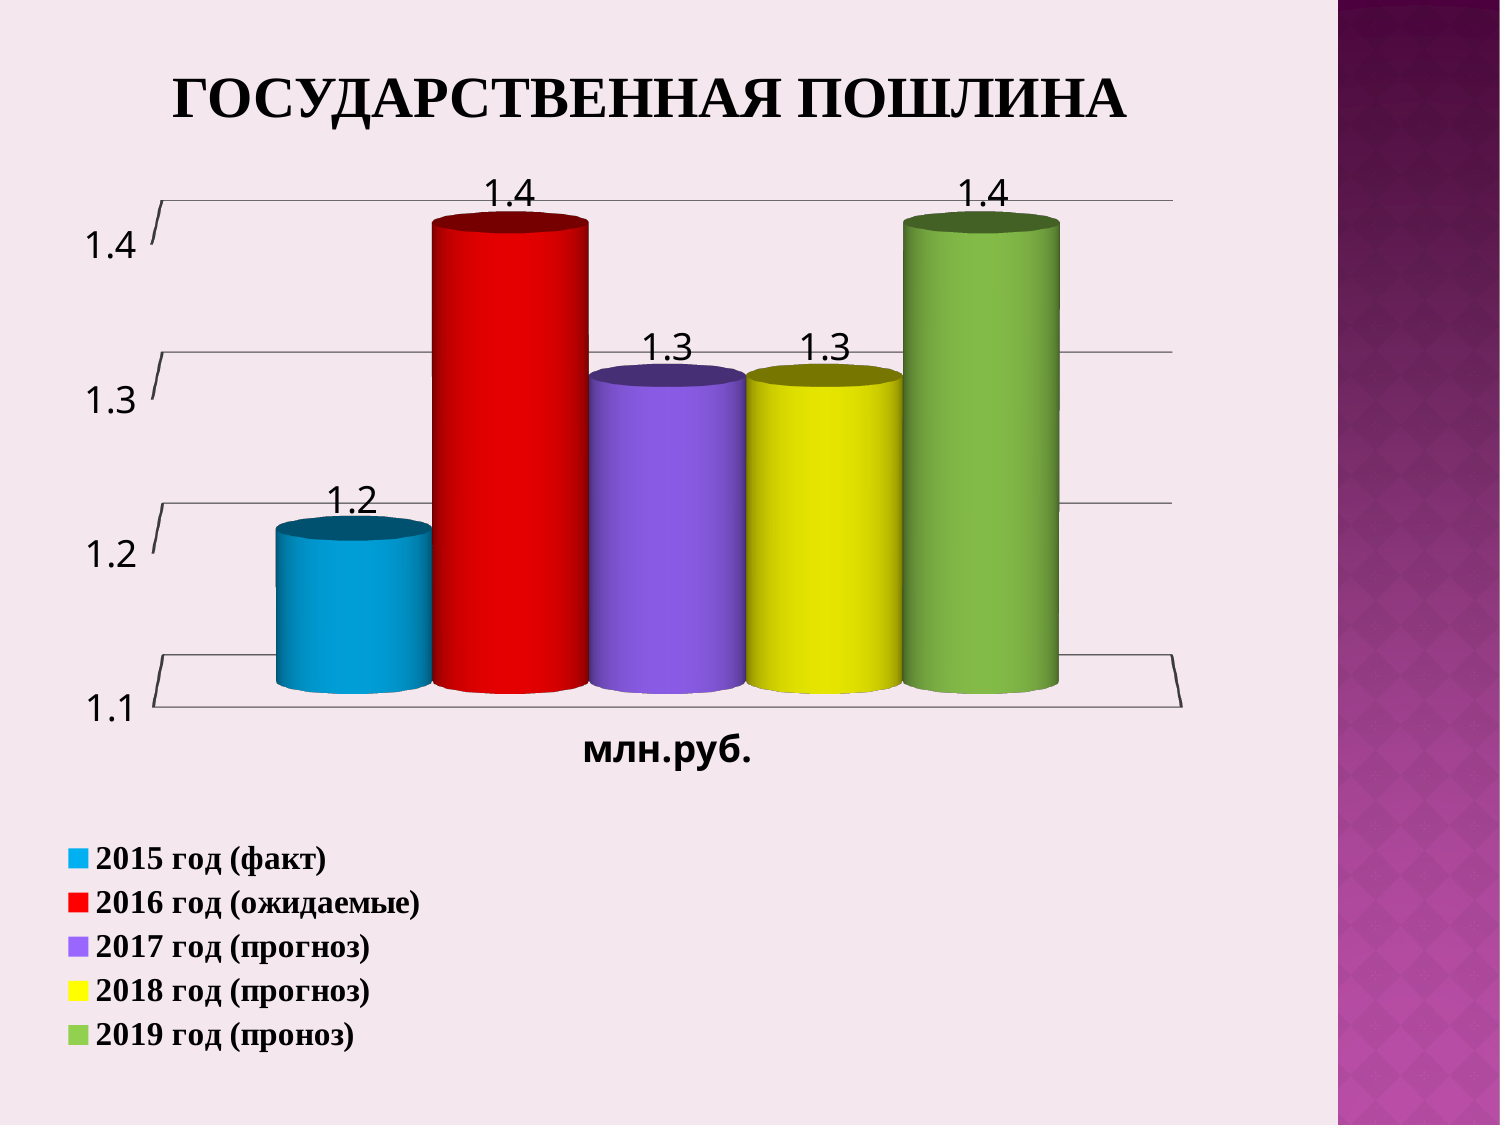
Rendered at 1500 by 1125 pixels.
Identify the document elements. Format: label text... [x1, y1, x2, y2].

chart [35, 152, 1302, 1079]
title Государственная пошлина [35, 35, 1266, 129]
